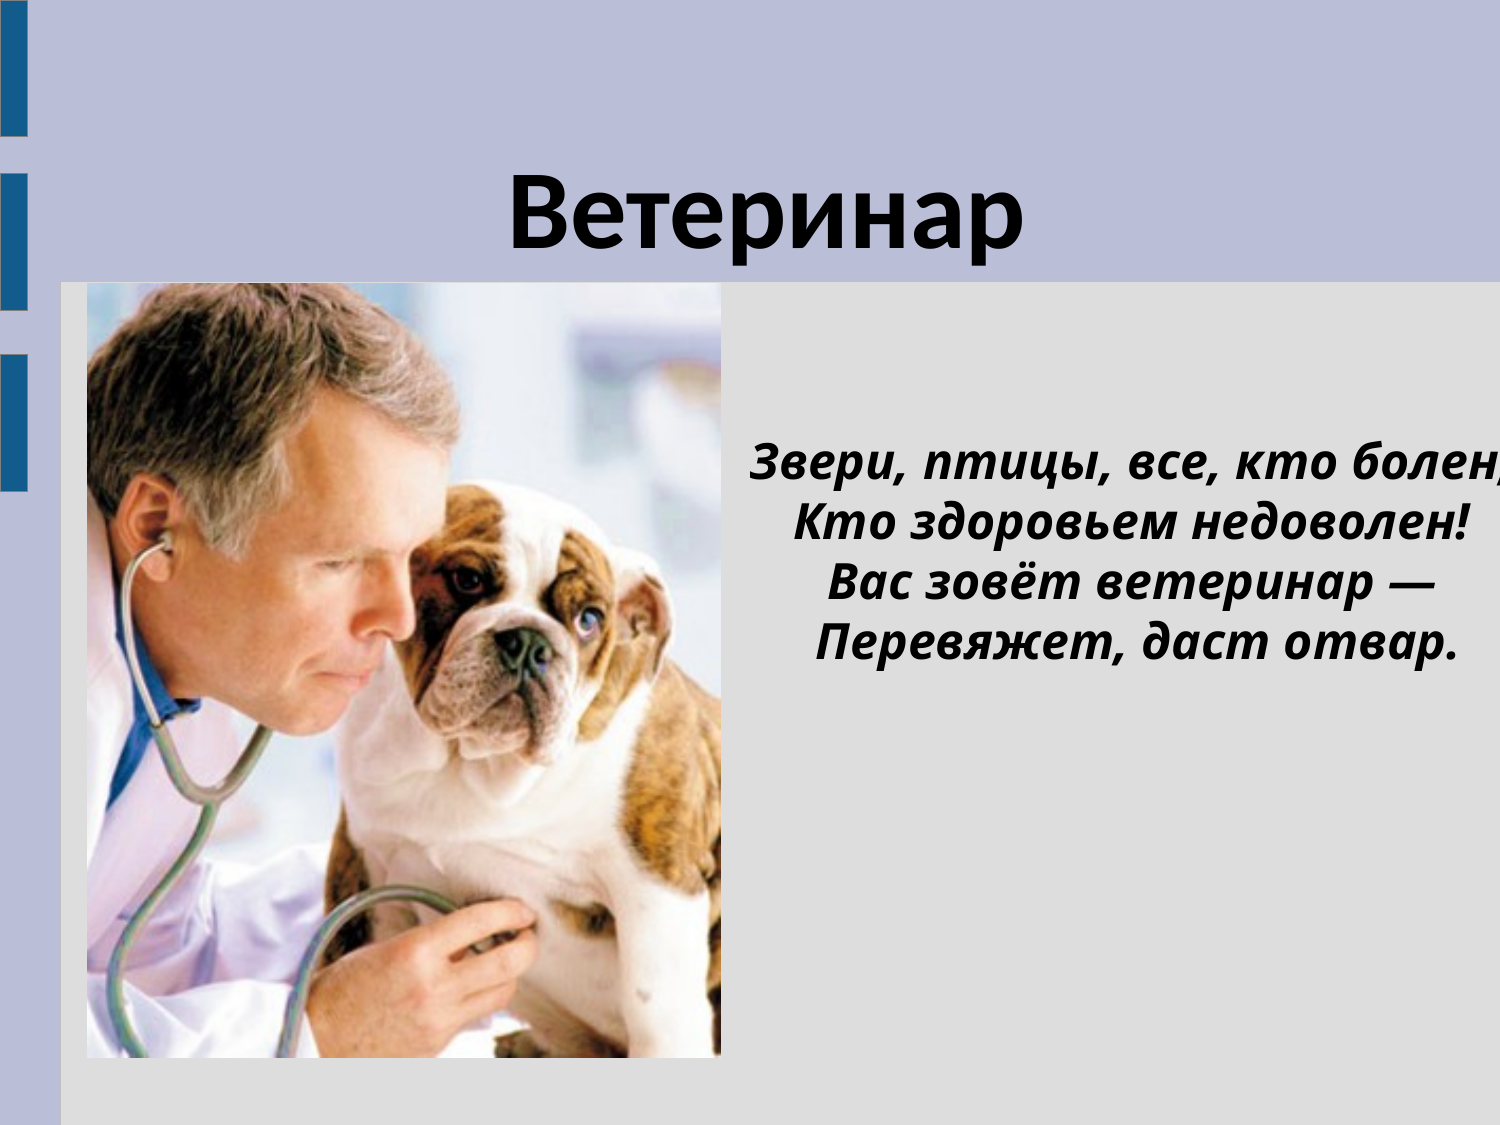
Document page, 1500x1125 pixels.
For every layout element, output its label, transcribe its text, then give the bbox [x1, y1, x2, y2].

text_box Ветеринар [492, 128, 1042, 279]
picture [87, 283, 721, 1058]
title Звери, птицы, все, кто болен, Кто здоровьем недоволен! Вас зовёт ветеринар — Перевяжет, даст отвар. [721, 421, 1500, 610]
